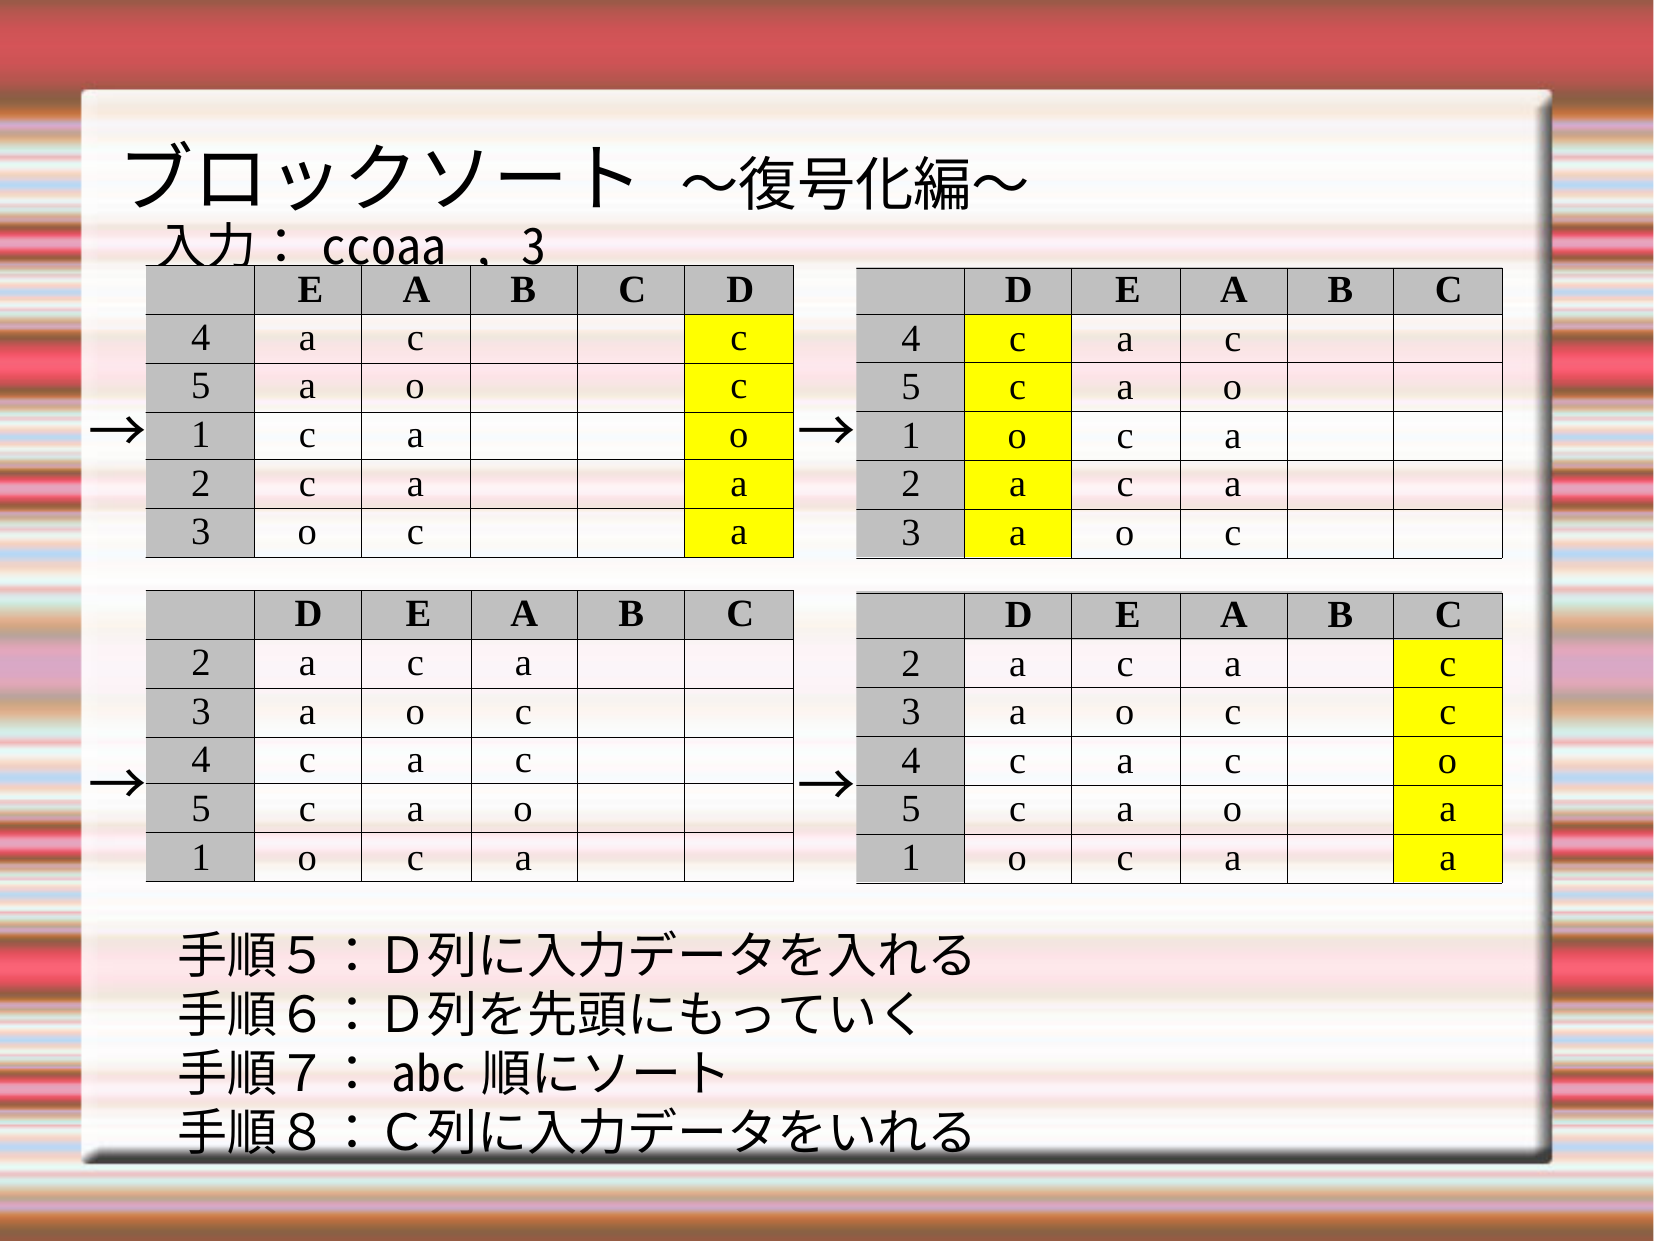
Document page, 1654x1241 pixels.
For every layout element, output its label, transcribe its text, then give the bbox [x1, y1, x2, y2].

text_box 手順８：Ｃ列に入力データをいれる [177, 1092, 978, 1143]
chart [856, 266, 1506, 562]
chart [856, 591, 1506, 886]
picture [0, 0, 1654, 1241]
text_box 入力：ccoaa , 3 [156, 206, 680, 257]
text_box → [88, 384, 148, 443]
chart [145, 265, 798, 562]
text_box 手順５：Ｄ列に入力データを入れる [177, 915, 978, 966]
text_box 手順６：Ｄ列を先頭にもっていく [177, 974, 928, 1025]
text_box → [797, 384, 857, 443]
text_box → [88, 738, 148, 797]
text_box ブロックソート ～復号化編～ [118, 118, 1241, 194]
chart [145, 590, 798, 886]
text_box 手順７：abc順にソート [177, 1033, 723, 1084]
text_box → [797, 738, 856, 798]
